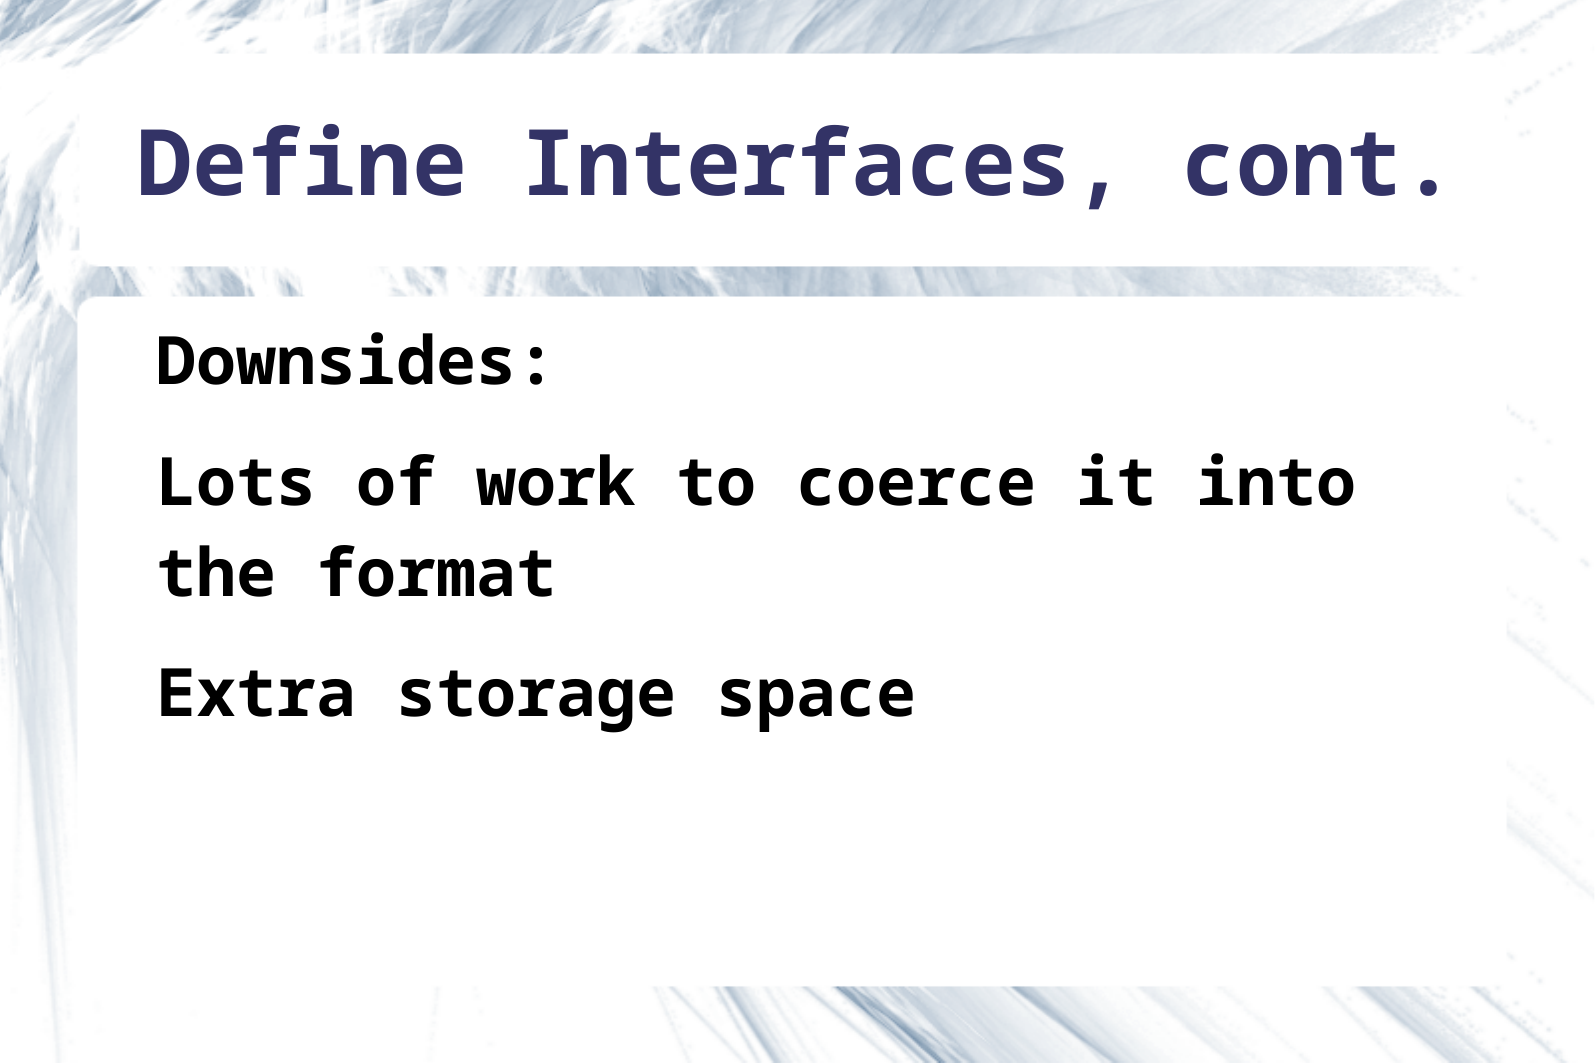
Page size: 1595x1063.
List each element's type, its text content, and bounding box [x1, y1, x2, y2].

list Downsides: Lots of work to coerce it into the format Extra storage space [85, 313, 1481, 931]
title Define Interfaces, cont. [79, 62, 1515, 259]
picture [0, 0, 1595, 1063]
